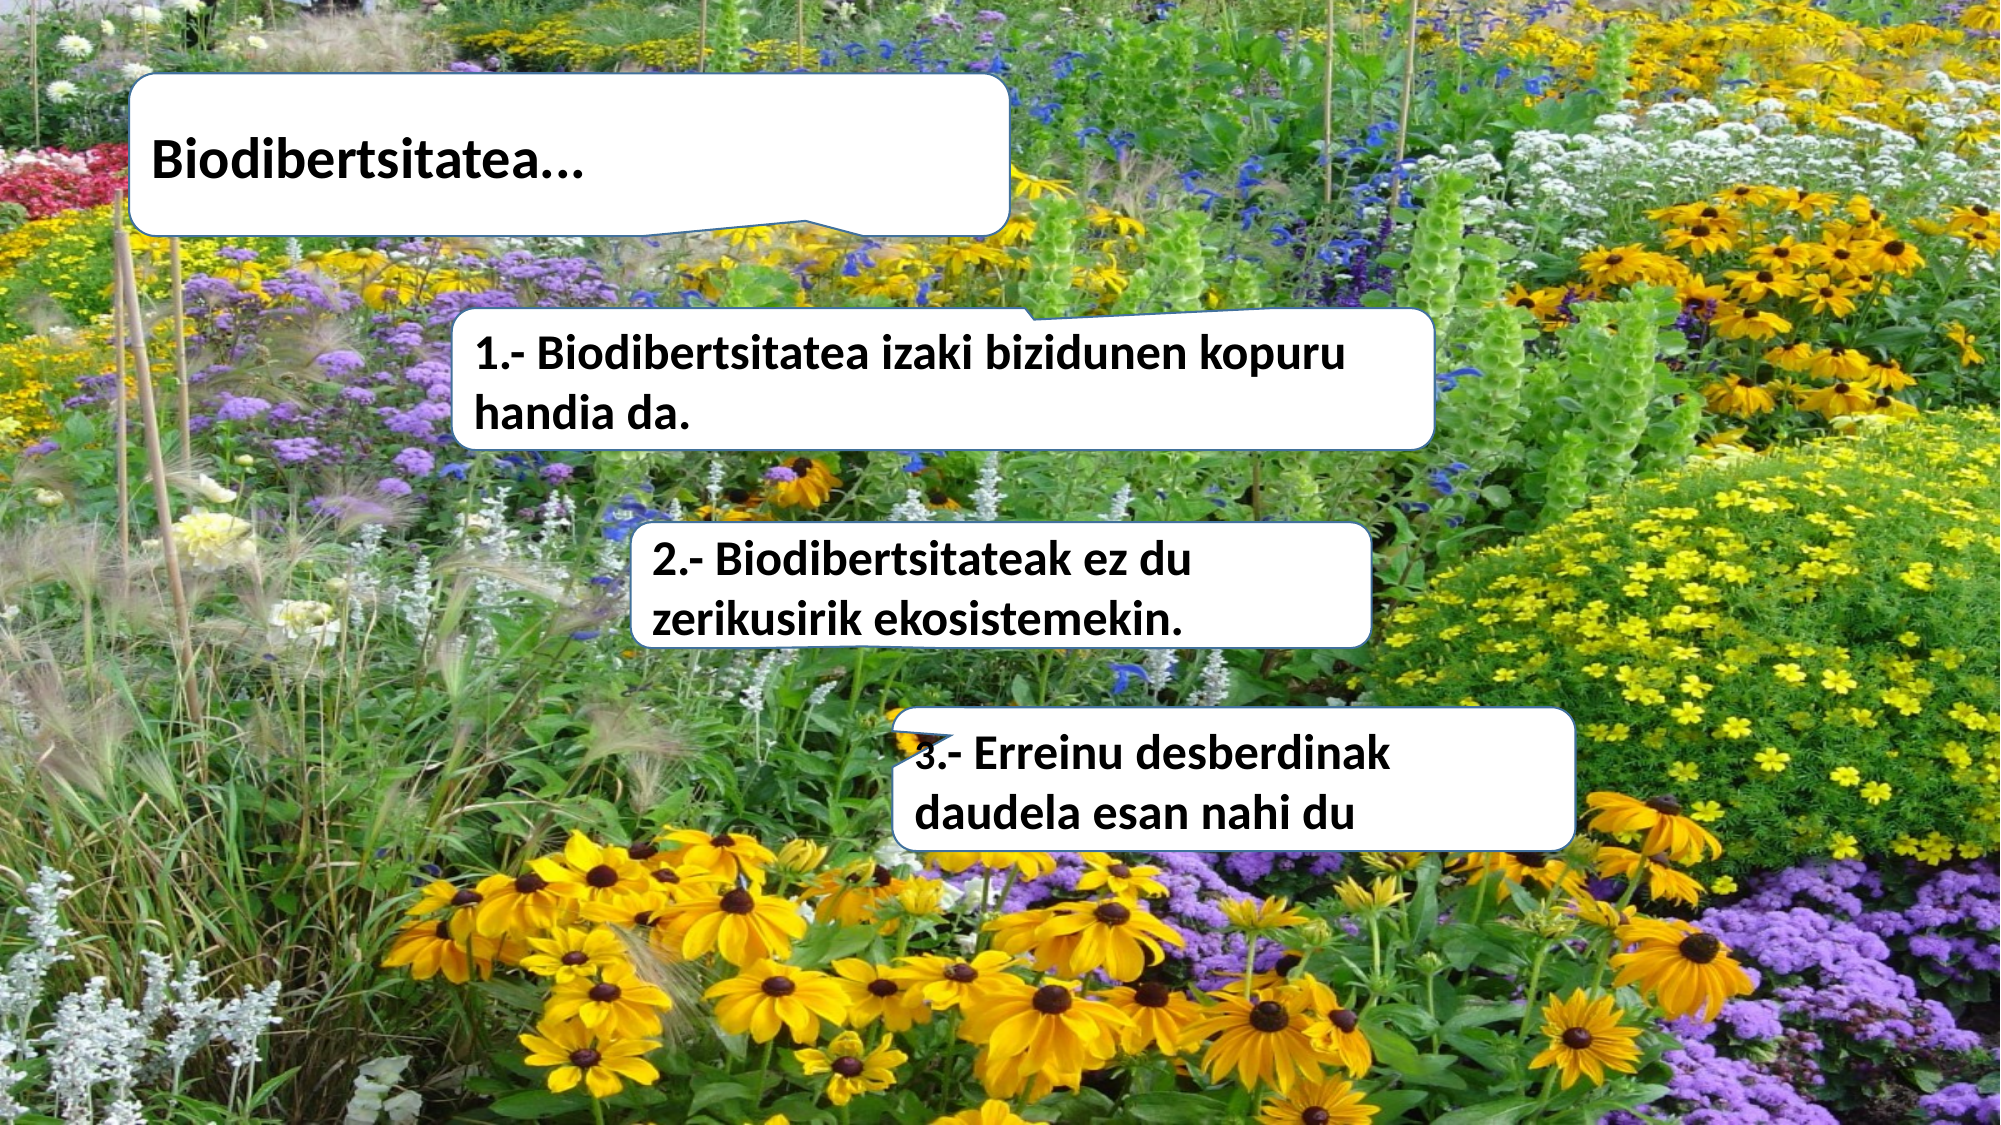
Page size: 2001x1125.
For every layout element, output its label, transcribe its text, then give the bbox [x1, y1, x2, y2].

text_box Biodibertsitatea... [128, 73, 1010, 237]
text_box 1.- Biodibertsitatea izaki bizidunen kopuru handia da. [451, 308, 1435, 451]
picture [0, 0, 2000, 1125]
text_box 2.- Biodibertsitateak ez du zerikusirik ekosistemekin. [630, 522, 1372, 649]
text_box 3.- Erreinu desberdinak daudela esan nahi du [892, 707, 1576, 852]
